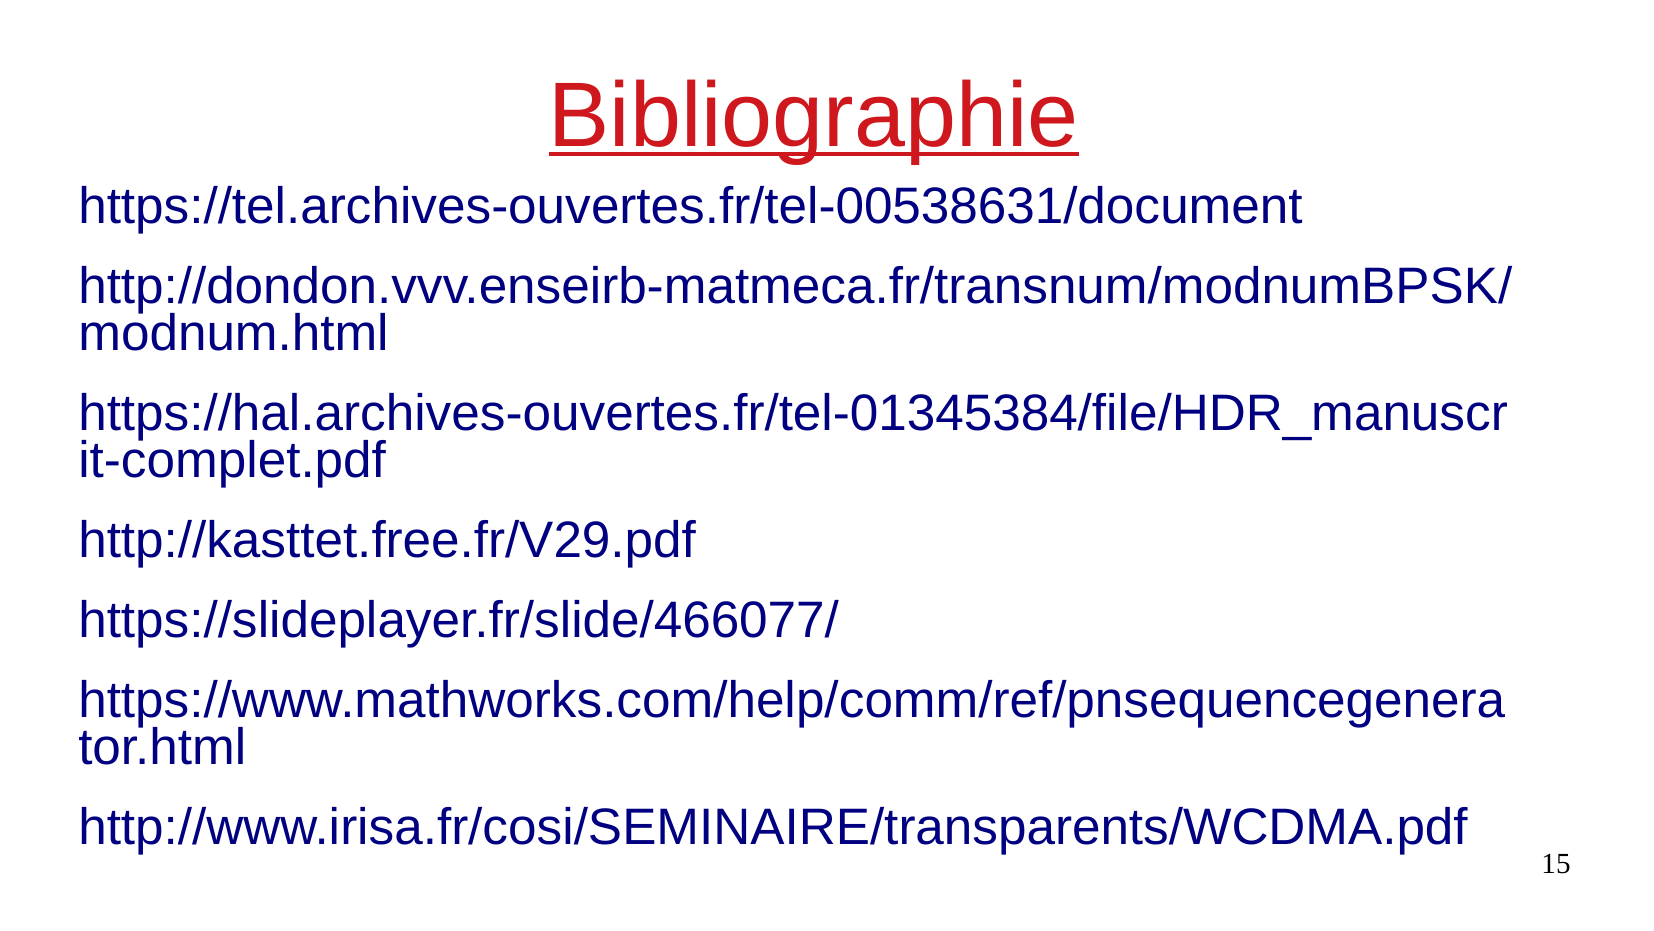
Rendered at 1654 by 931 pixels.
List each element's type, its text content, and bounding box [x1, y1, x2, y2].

list https://tel.archives-ouvertes.fr/tel-00538631/document http://dondon.vvv.enseirb-matmeca.fr/transnum/modnumBPSK/modnum.html https://hal.archives-ouvertes.fr/tel-01345384/file/HDR_manuscrit-complet.pdf http://kasttet.free.fr/V29.pdf https://slideplayer.fr/slide/466077/ https://www.mathworks.com/help/comm/ref/pnsequencegenerator.html http://www.irisa.fr/cosi/SEMINAIRE/transparents/WCDMA.pdf [23, 177, 1524, 721]
title Bibliographie [82, 37, 1571, 193]
